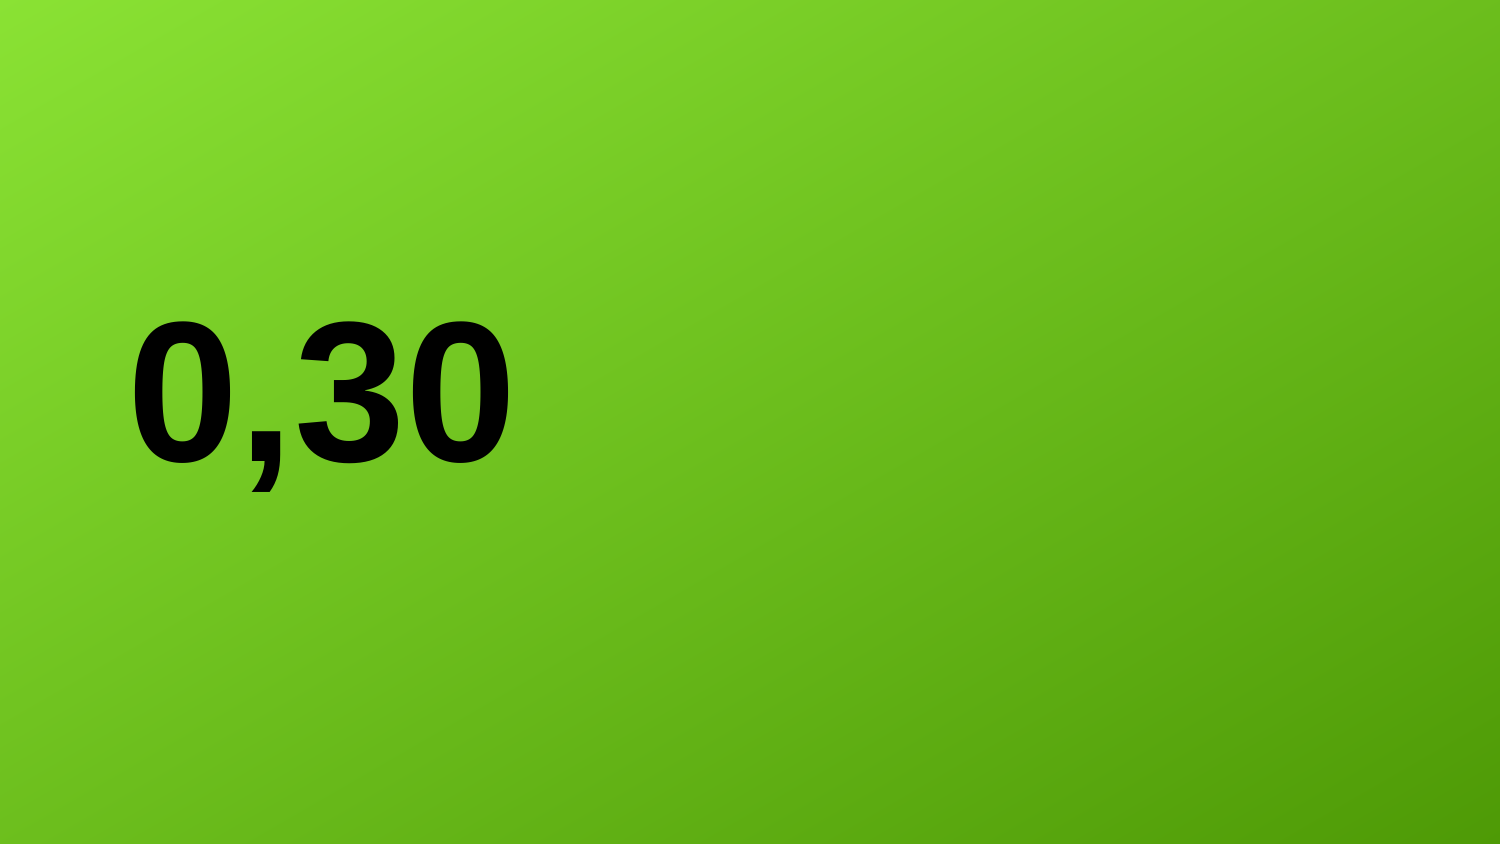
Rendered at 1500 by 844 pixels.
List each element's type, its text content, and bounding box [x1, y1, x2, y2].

title 0,30 [112, 326, 1388, 517]
